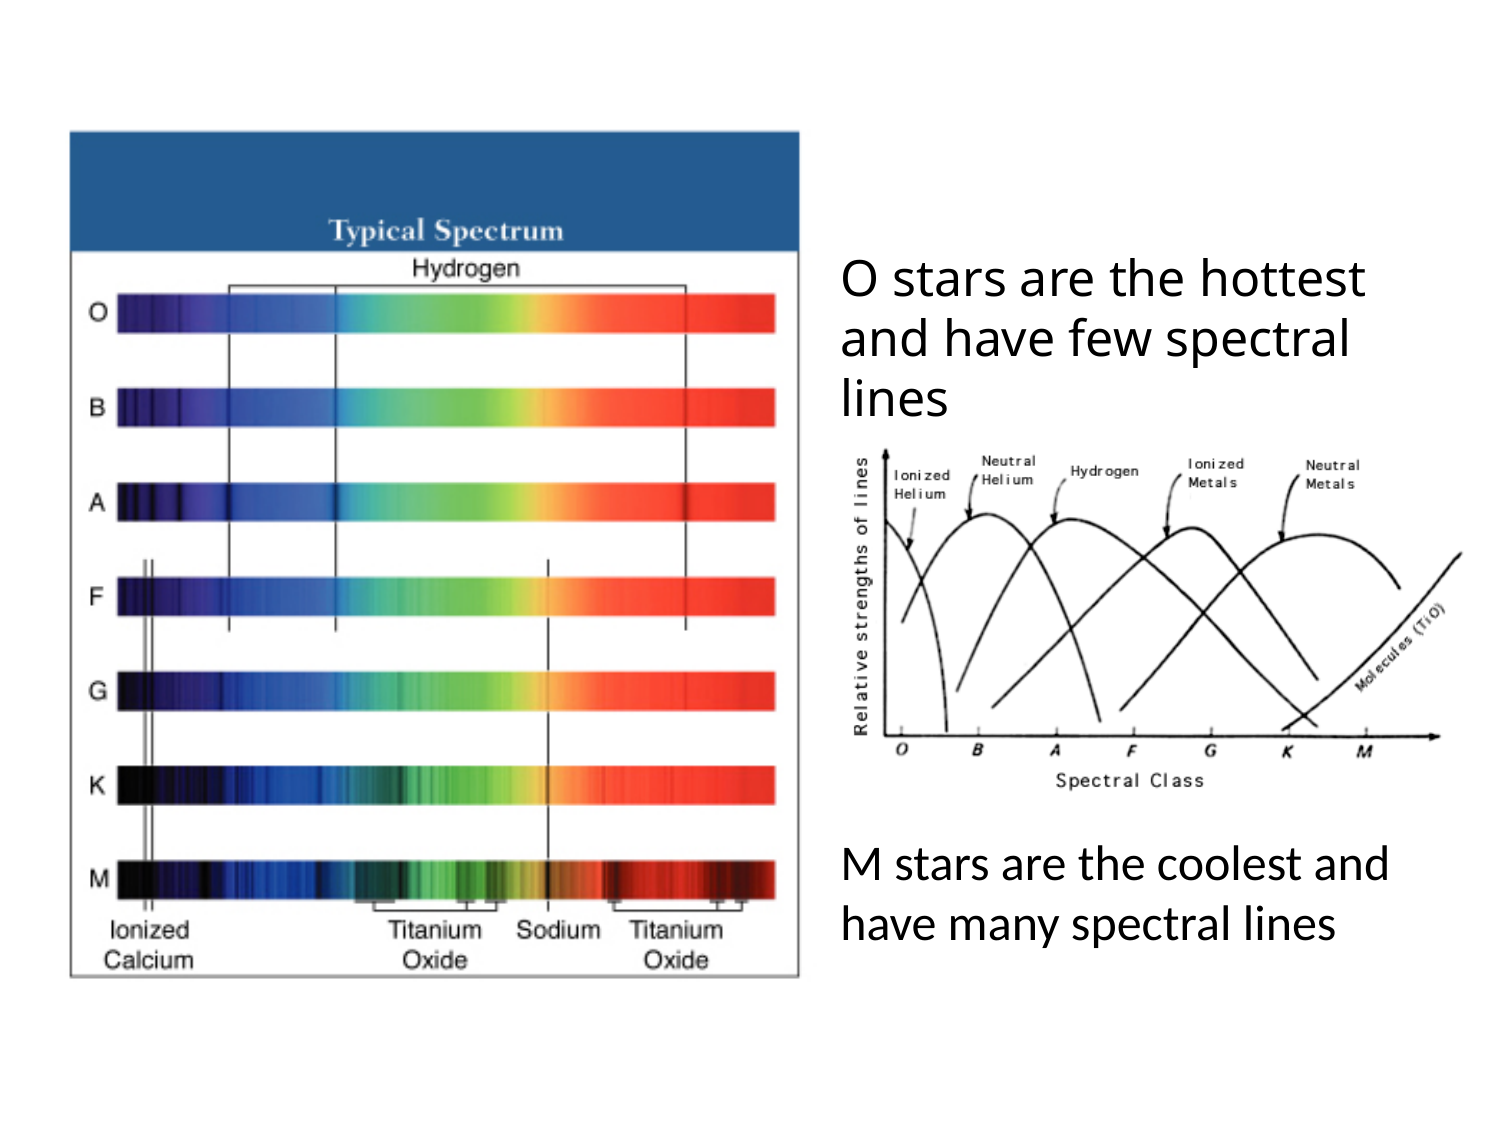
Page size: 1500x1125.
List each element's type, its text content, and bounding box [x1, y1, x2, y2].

text_box O stars are the hottest and have few spectral lines [825, 238, 1470, 434]
picture [840, 443, 1471, 811]
picture [55, 114, 826, 1029]
text_box M stars are the coolest and have many spectral lines [825, 822, 1485, 958]
